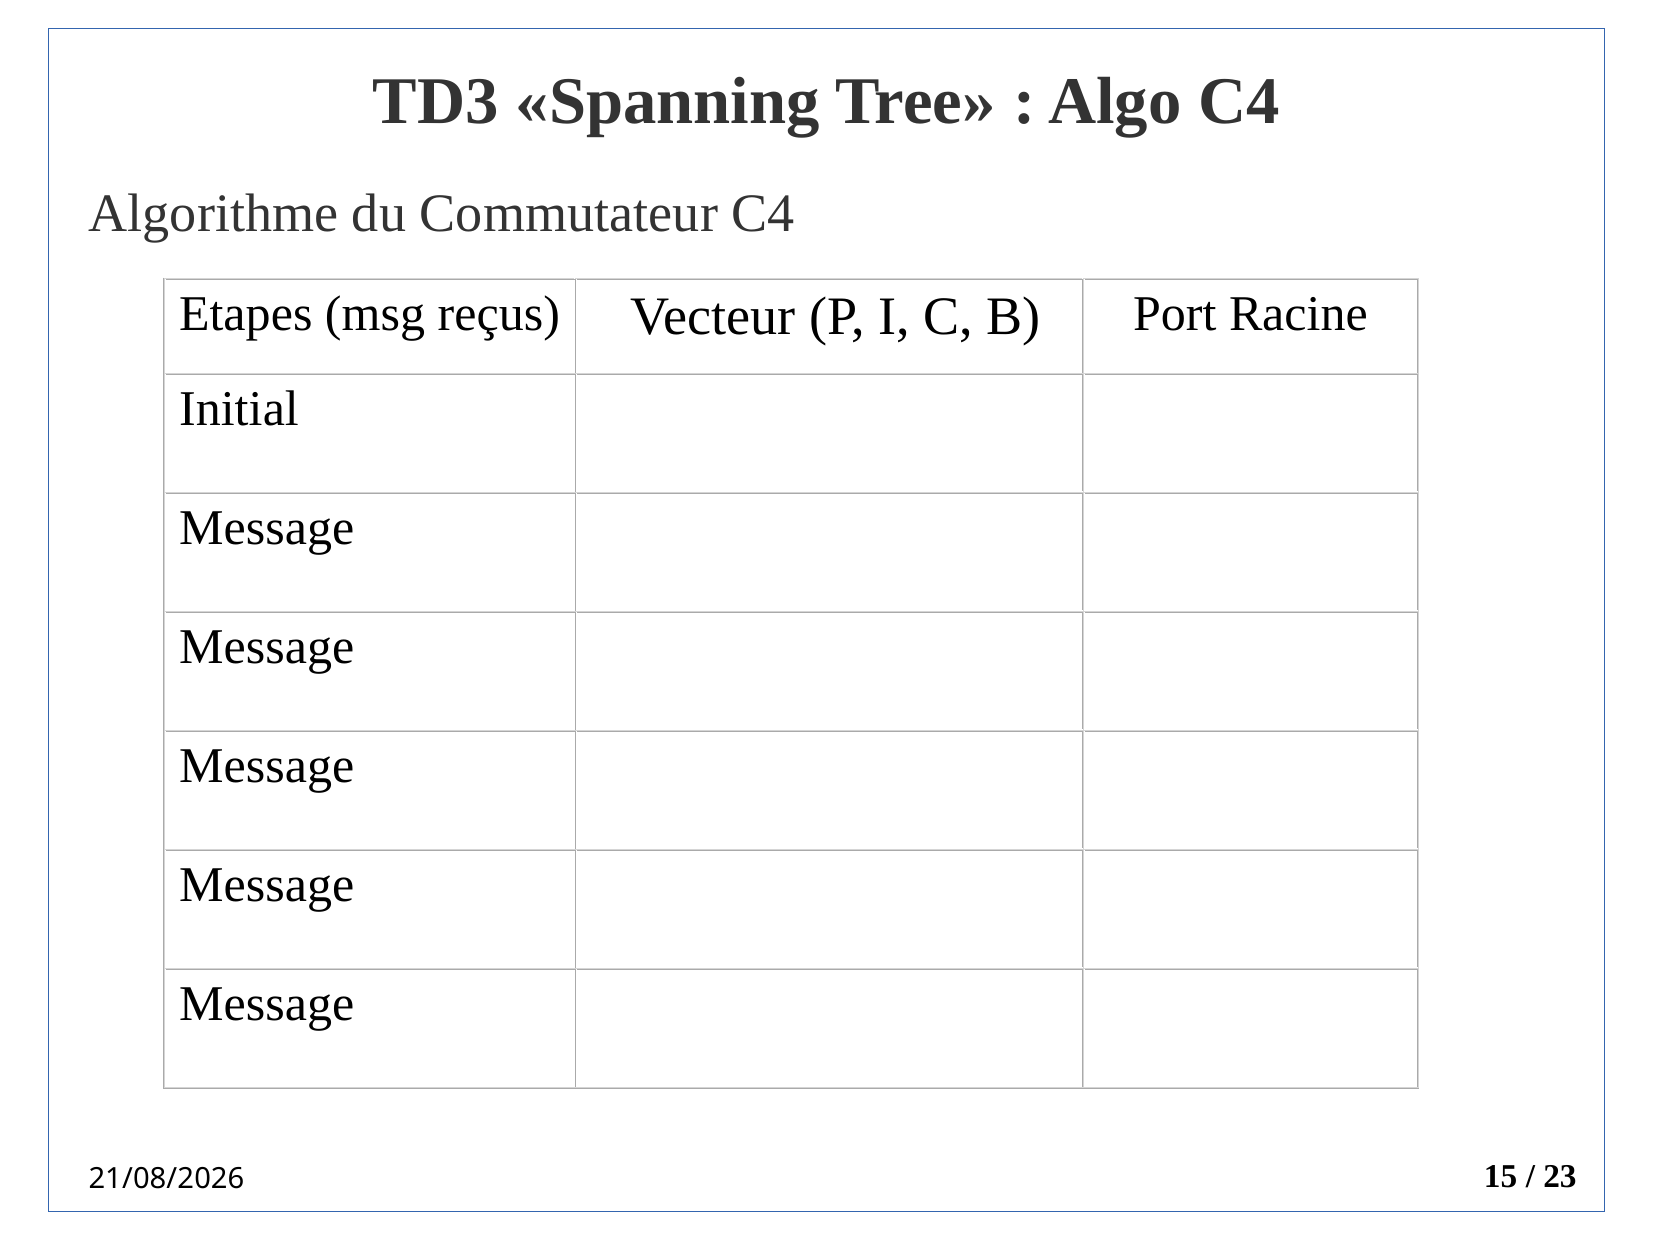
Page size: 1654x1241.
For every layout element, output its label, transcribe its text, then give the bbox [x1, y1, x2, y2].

table_cell Message [166, 494, 575, 610]
table_cell [1085, 970, 1417, 1087]
table_cell [1085, 613, 1417, 729]
table_cell [577, 970, 1082, 1087]
table_cell [577, 732, 1082, 848]
table_header Vecteur (P, I, C, B) [577, 280, 1082, 373]
table_header Port Racine [1085, 280, 1417, 373]
table_cell [1085, 851, 1417, 967]
list Algorithme du Commutateur C4 [88, 183, 1565, 1123]
table_cell Message [166, 732, 575, 848]
title TD3 «Spanning Tree» : Algo C4 [88, 61, 1565, 142]
table_cell [577, 494, 1082, 610]
table_cell [1085, 494, 1417, 610]
table_cell Initial [166, 375, 575, 491]
table_cell [1085, 375, 1417, 491]
table_header Etapes (msg reçus) [166, 280, 575, 373]
table_cell Message [166, 613, 575, 729]
table_cell Message [166, 970, 575, 1087]
table_cell [577, 613, 1082, 729]
table_cell Message [166, 851, 575, 967]
table_cell [577, 375, 1082, 491]
table_cell [577, 851, 1082, 967]
table_cell [1085, 732, 1417, 848]
